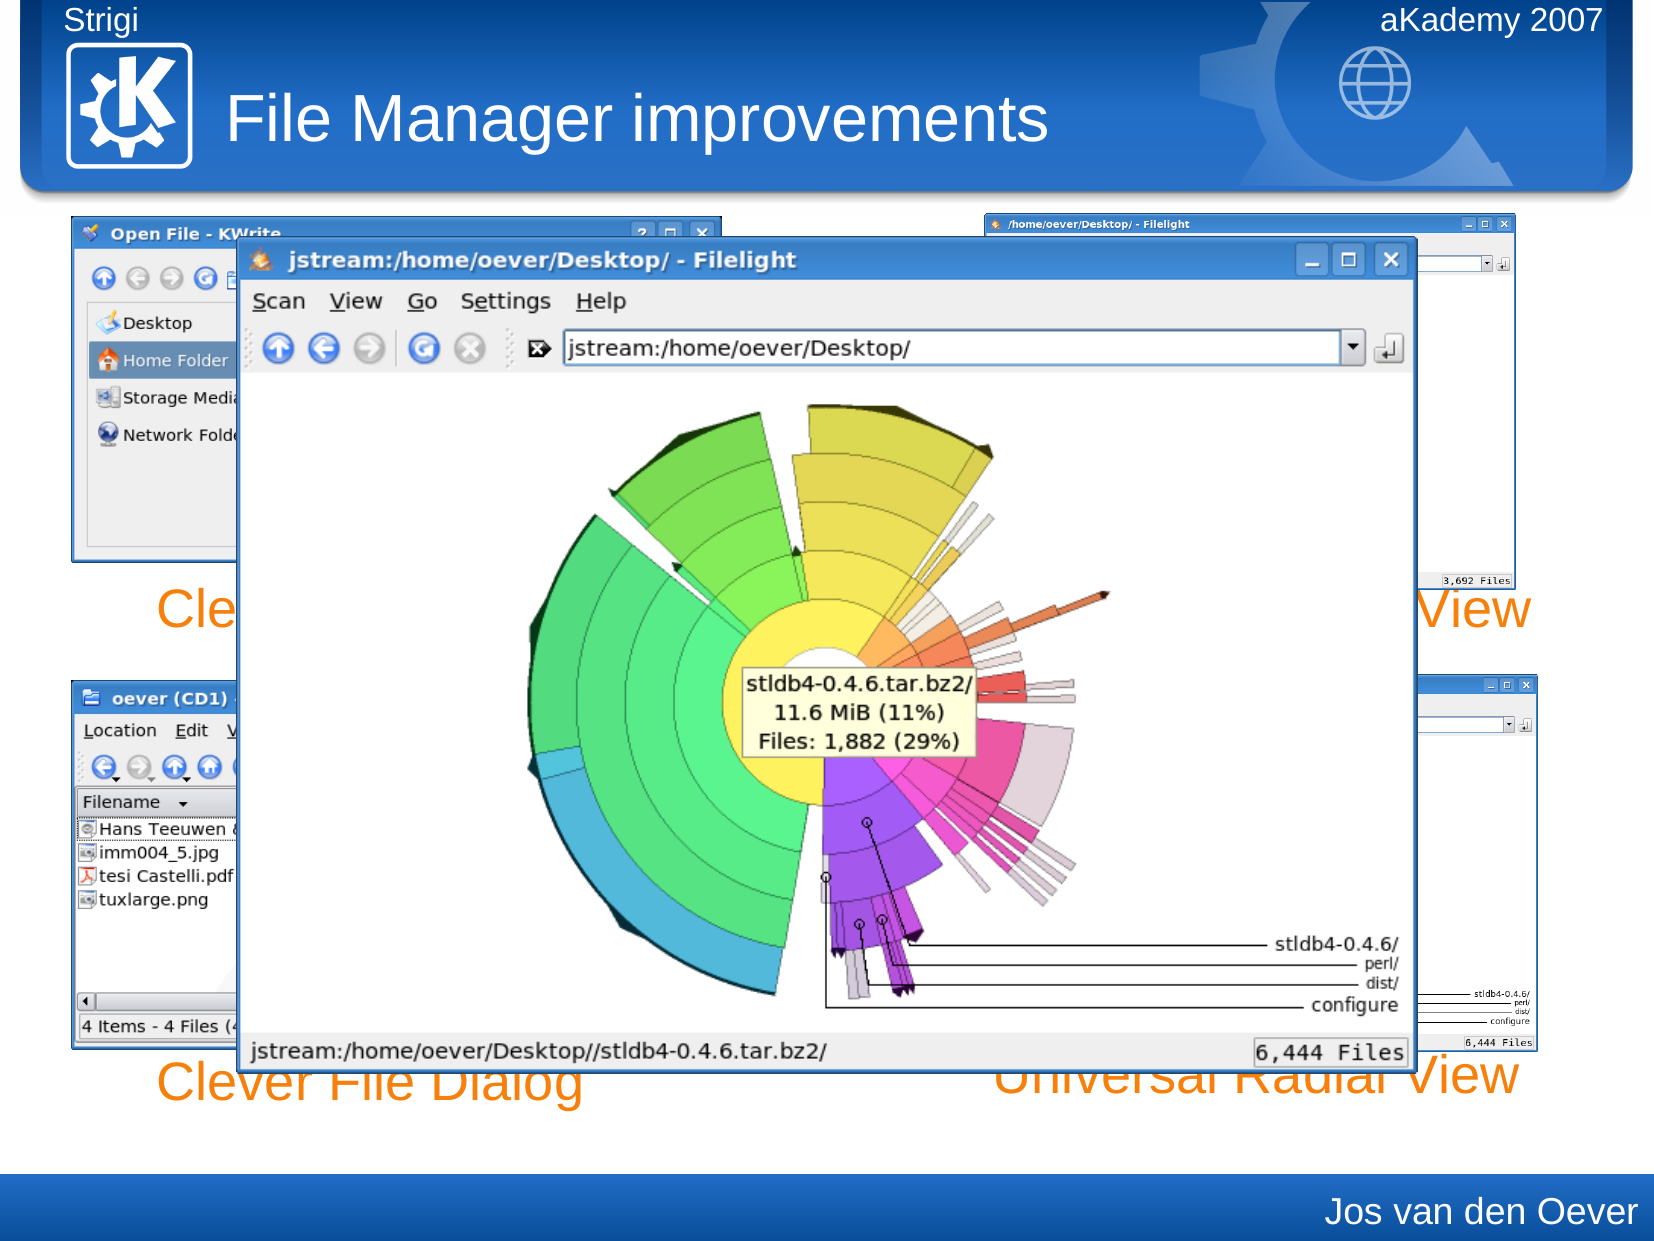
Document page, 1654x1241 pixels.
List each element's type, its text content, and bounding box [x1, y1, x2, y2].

text_box Universal Radial View [975, 1044, 1551, 1126]
title File Manager improvements [225, 56, 1571, 181]
text_box Clever File Dialog [138, 1051, 655, 1132]
text_box Clever Radial View [1418, 578, 1572, 659]
text_box Clever File Dialog [138, 578, 236, 660]
picture [0, 0, 1652, 1074]
